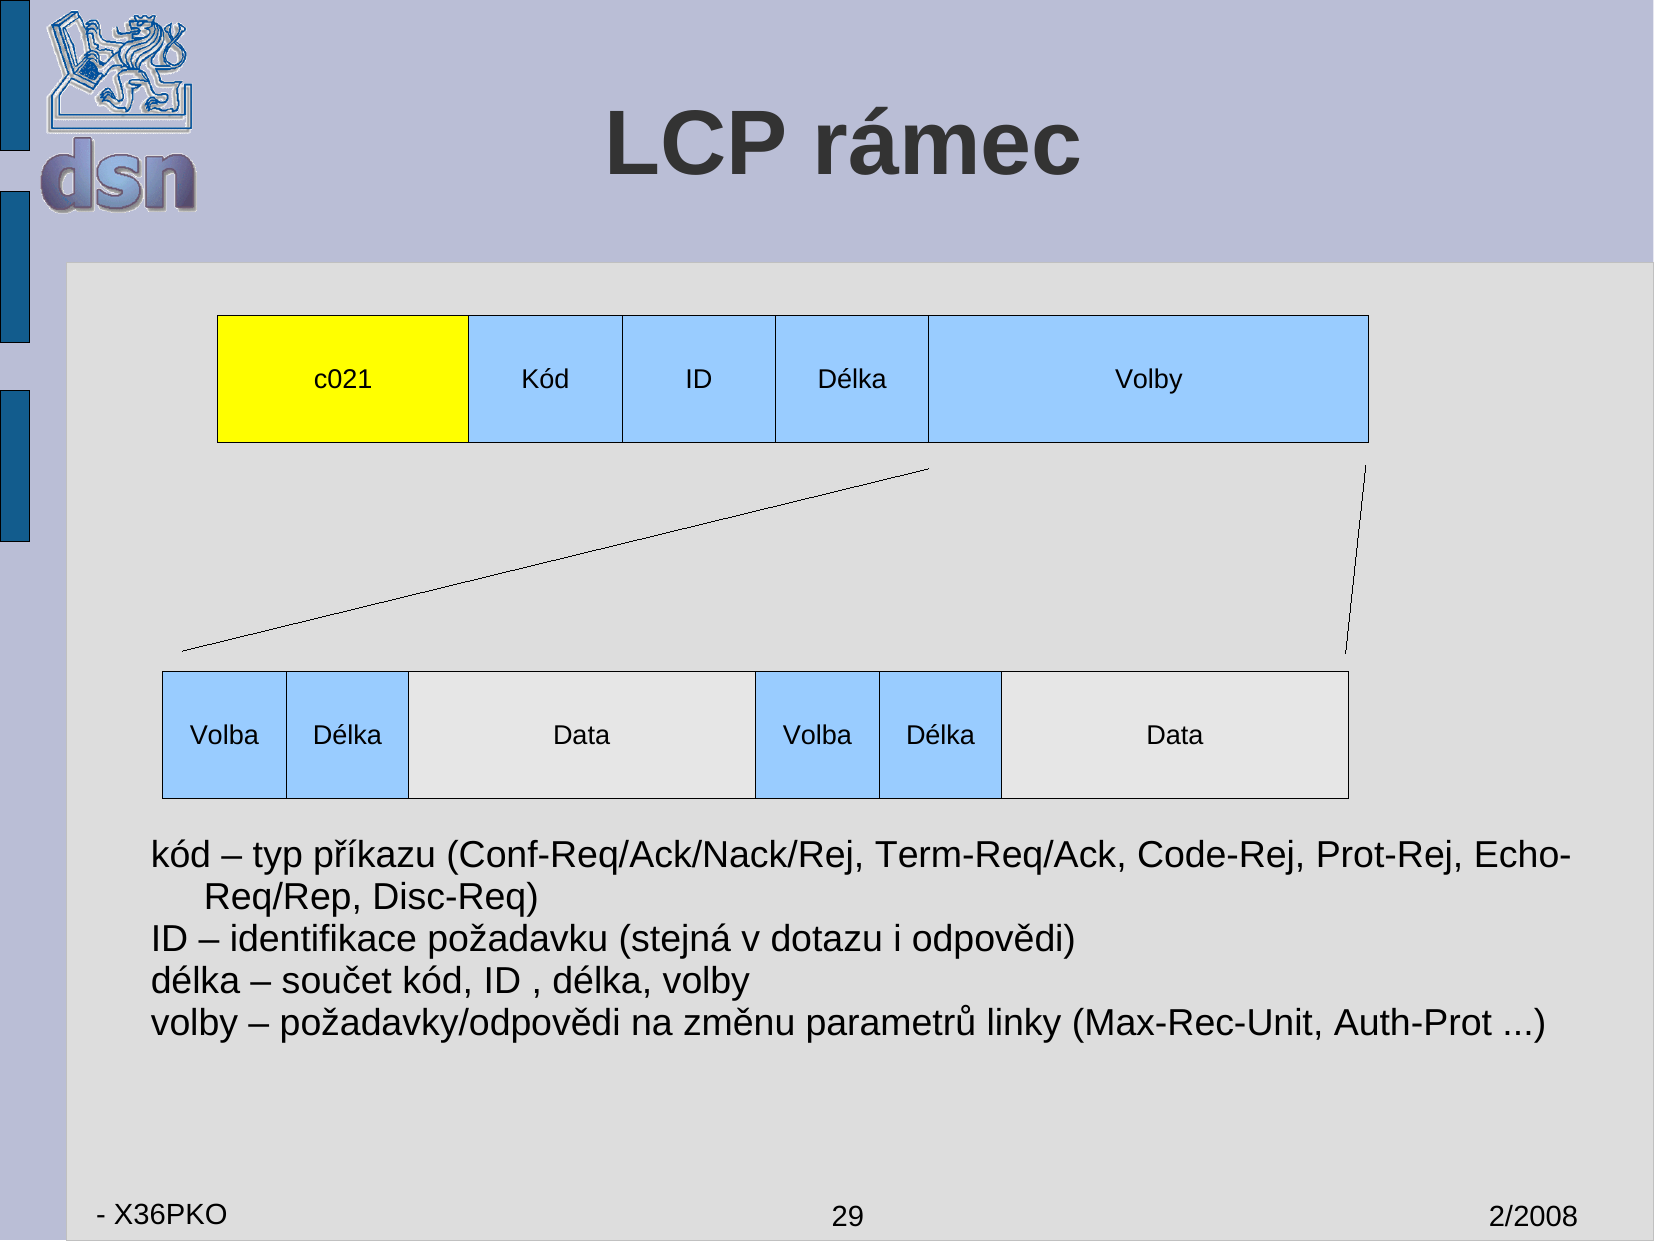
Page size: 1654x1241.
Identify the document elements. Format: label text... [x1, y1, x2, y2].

text_box Délka [286, 671, 408, 799]
text_box Data [408, 671, 755, 799]
text_box Volba [162, 671, 286, 799]
list kód – typ příkazu (Conf-Req/Ack/Nack/Rej, Term-Req/Ack, Code-Rej, Prot-Rej, Echo-Req/Rep, Disc-Req) ID – identifikace požadavku (stejná v dotazu i odpovědi) délka – součet kód, ID , délka, volby volby – požadavky/odpovědi na změnu parametrů linky (Max-Rec-Unit, Auth-Prot ...) [133, 833, 1580, 1086]
text_box Kód [469, 315, 622, 443]
picture [10, 10, 223, 230]
text_box Délka [879, 671, 1001, 799]
text_box c021 [217, 315, 469, 443]
text_box Volba [755, 671, 879, 799]
title LCP rámec [210, 39, 1478, 247]
text_box Data [1001, 671, 1349, 799]
text_box ID [622, 315, 775, 443]
text_box Délka [775, 315, 928, 443]
text_box Volby [928, 315, 1369, 443]
